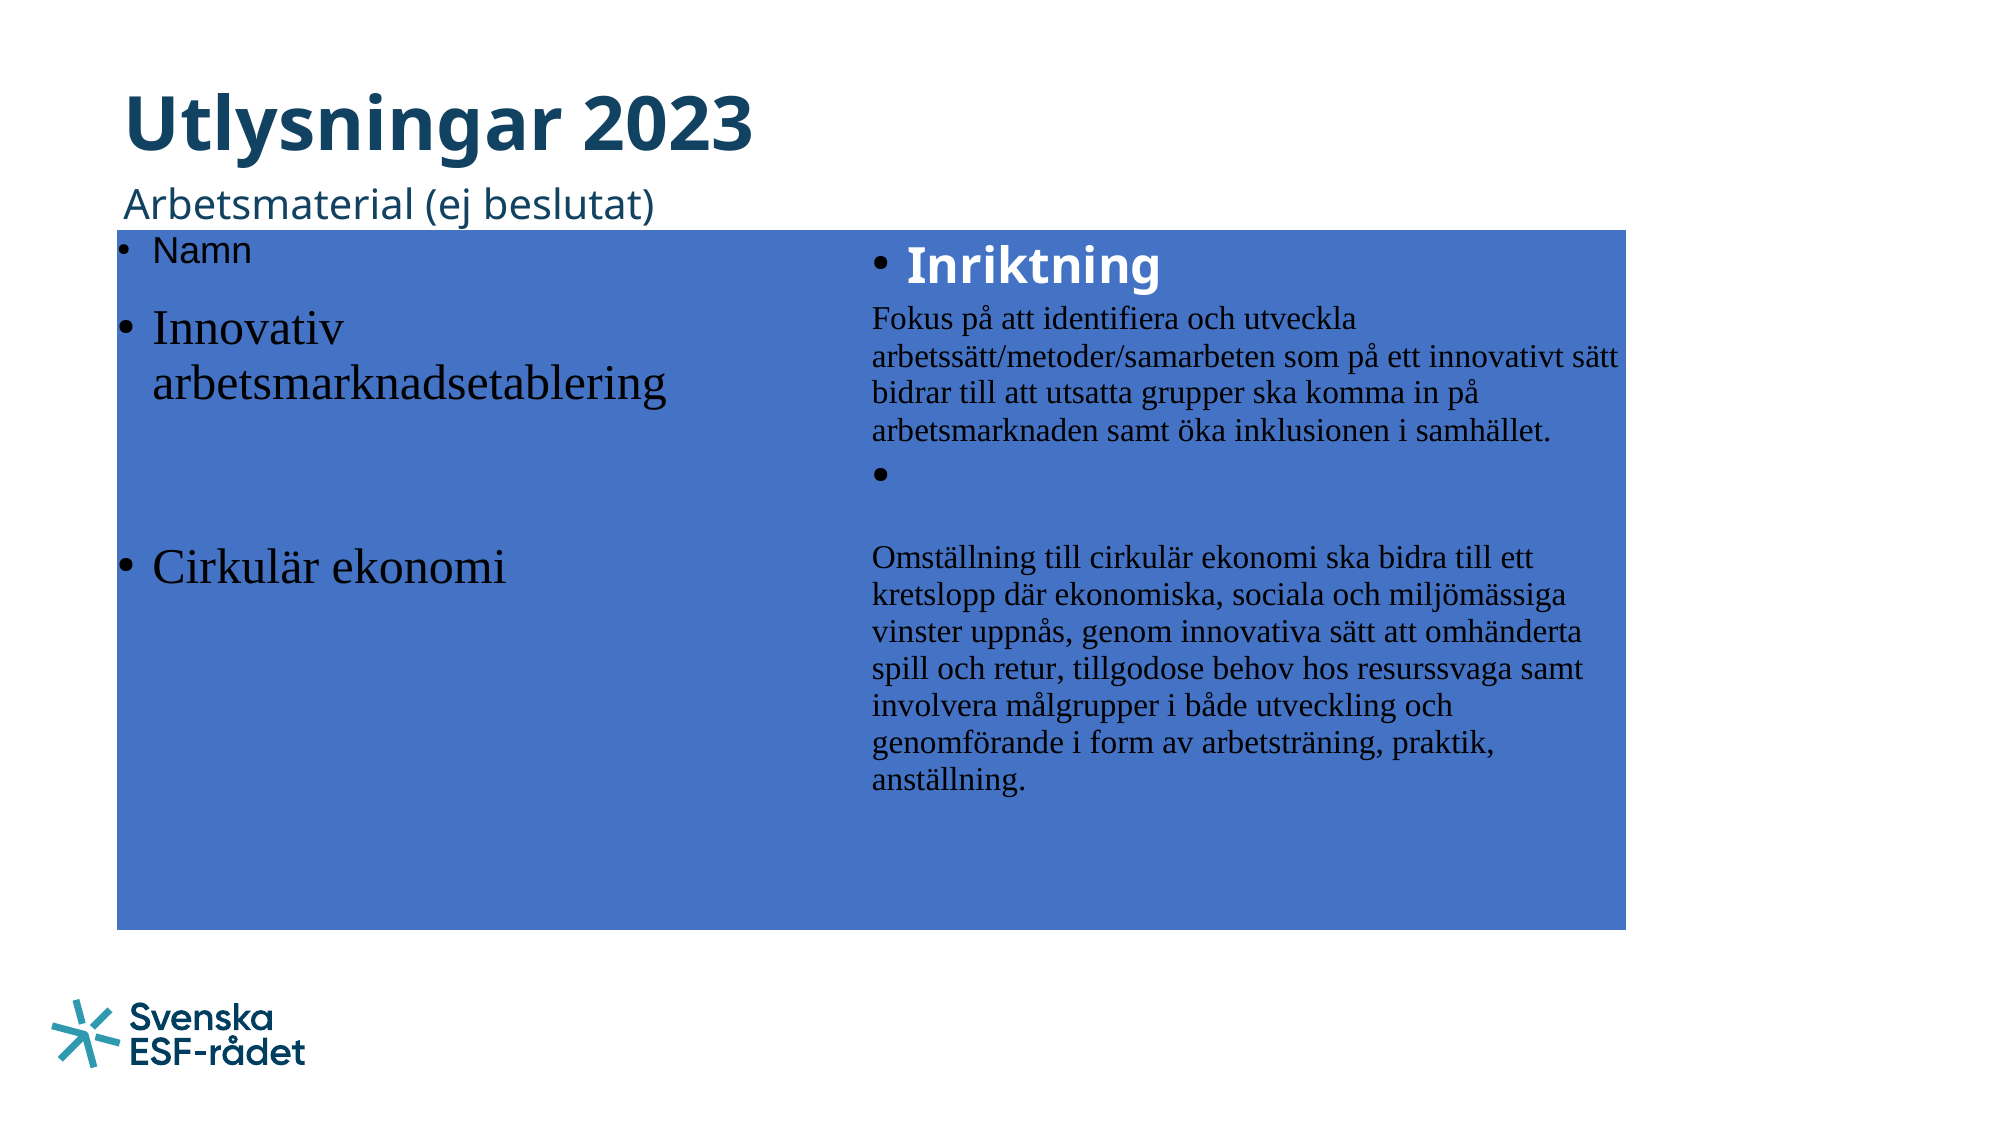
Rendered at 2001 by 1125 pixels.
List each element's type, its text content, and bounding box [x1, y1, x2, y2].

table_cell Innovativ arbetsmarknadsetablering [117, 300, 872, 539]
title Utlysningar 2023 [108, 12, 1805, 167]
list Arbetsmaterial (ej beslutat) [108, 167, 1883, 896]
table_header Namn [117, 230, 872, 300]
table_cell Omställning till cirkulär ekonomi ska bidra till ett kretslopp där ekonomiska, sociala och miljömässiga vinster uppnås, genom innovativa sätt att omhänderta spill och retur, tillgodose behov hos resurssvaga samt involvera målgrupper i både utveckling och genomförande i form av arbetsträning, praktik, anställning. [872, 539, 1626, 930]
table_cell Fokus på att identifiera och utveckla arbetssätt/metoder/samarbeten som på ett innovativt sätt bidrar till att utsatta grupper ska komma in på arbetsmarknaden samt öka inklusionen i samhället. [872, 300, 1626, 539]
table_cell Cirkulär ekonomi [117, 539, 872, 930]
table_header Inriktning [872, 230, 1626, 300]
